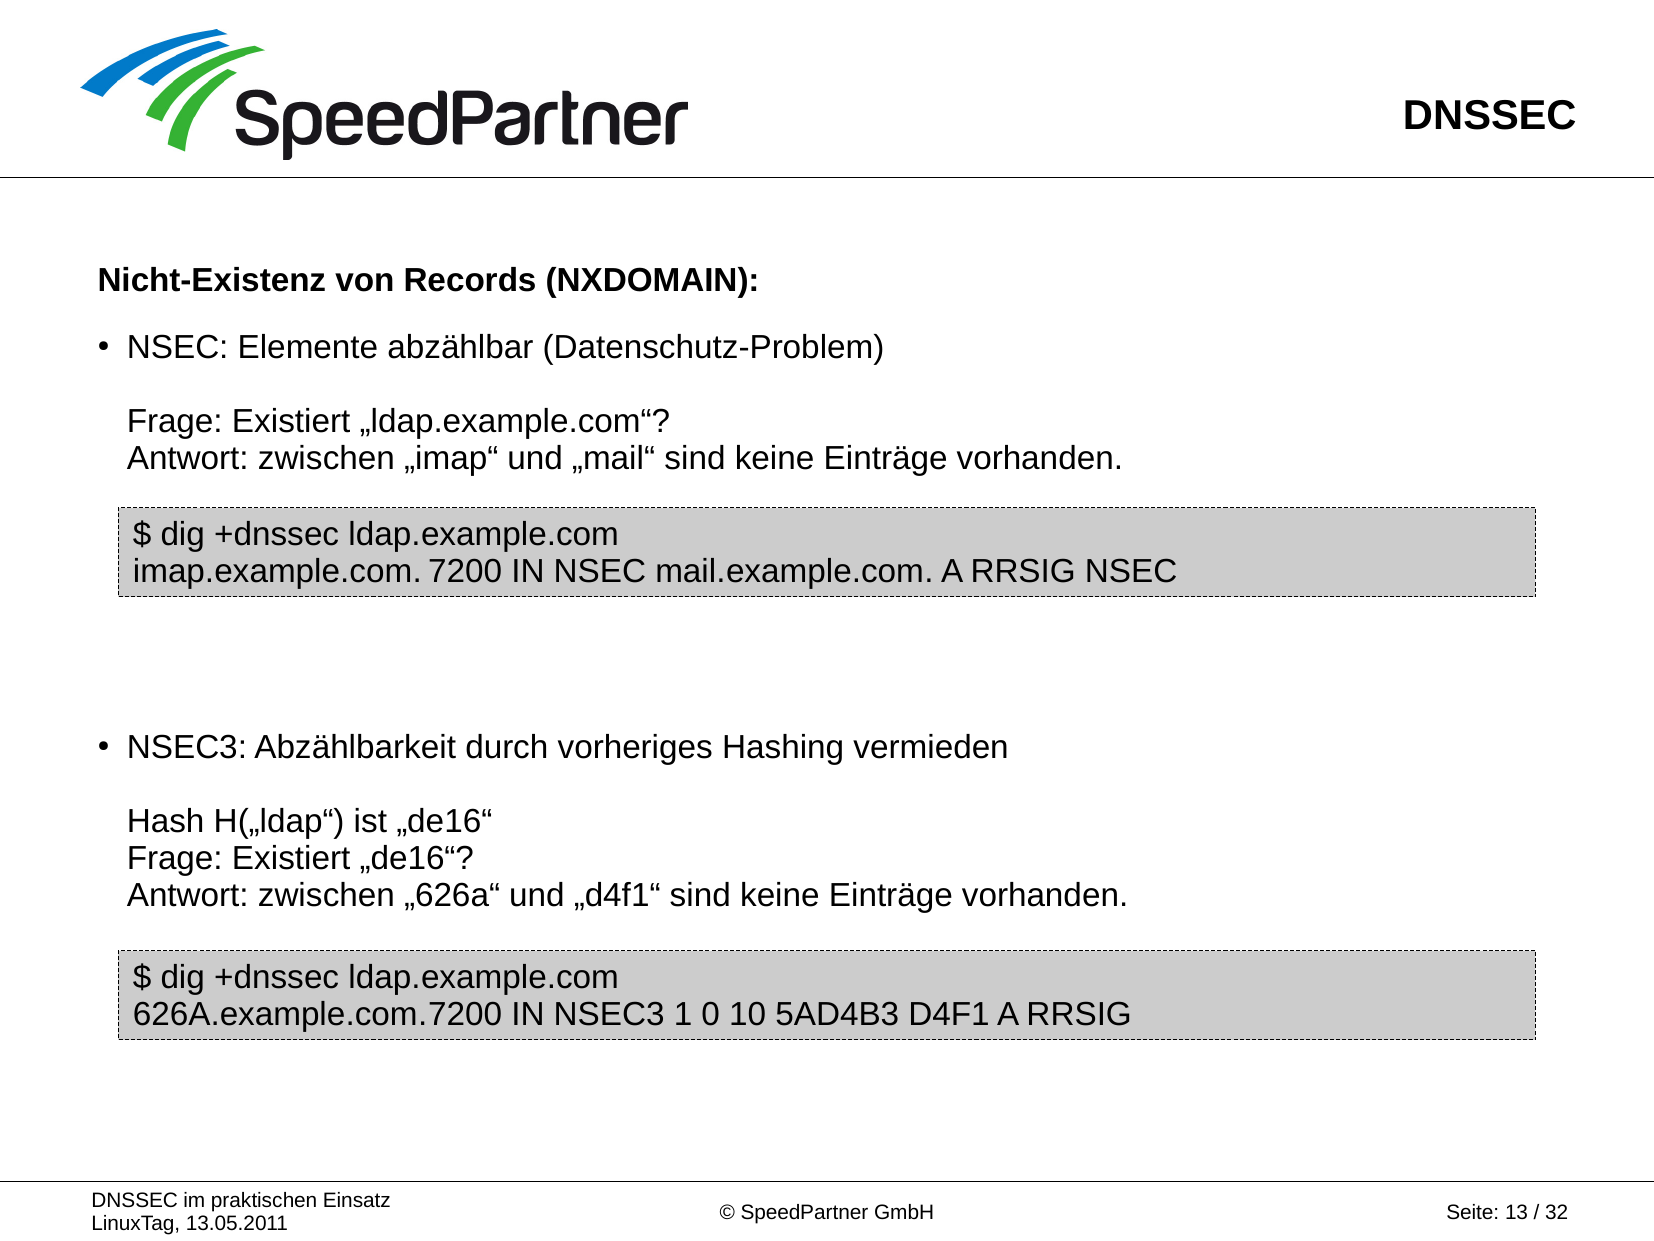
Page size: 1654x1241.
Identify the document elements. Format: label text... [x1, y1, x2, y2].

text_box Nicht-Existenz von Records (NXDOMAIN): NSEC: Elemente abzählbar (Datenschutz-Problem) Frage: Existiert „ldap.example.com“? Antwort: zwischen „imap“ und „mail“ sind keine Einträge vorhanden. NSEC3: Abzählbarkeit durch vorheriges Hashing vermieden Hash H(„ldap“) ist „de16“ Frage: Existiert „de16“? Antwort: zwischen „626a“ und „d4f1“ sind keine Einträge vorhanden. [82, 253, 1565, 1151]
picture [80, 29, 688, 160]
text_box $ dig +dnssec ldap.example.com 626A.example.com. 7200 IN NSEC3 1 0 10 5AD4B3 D4F1 A RRSIG [118, 950, 1536, 1040]
title DNSSEC [590, 70, 1577, 160]
text_box $ dig +dnssec ldap.example.com imap.example.com. 7200 IN NSEC mail.example.com. A RRSIG NSEC [118, 507, 1536, 597]
